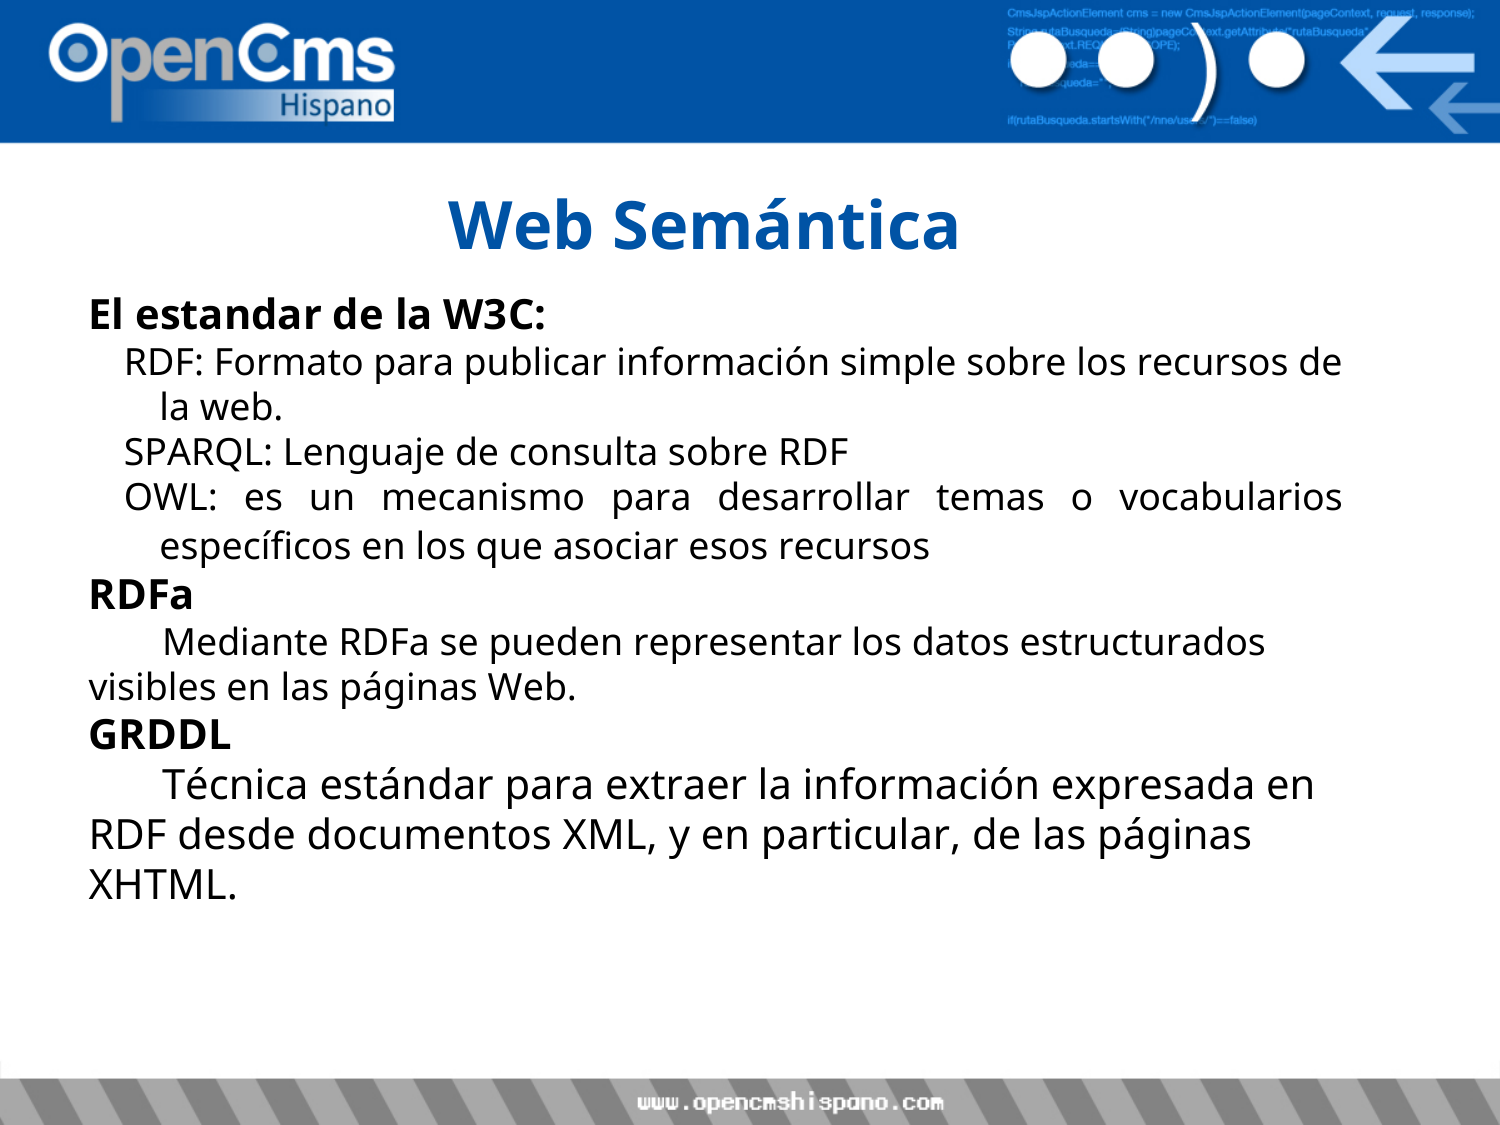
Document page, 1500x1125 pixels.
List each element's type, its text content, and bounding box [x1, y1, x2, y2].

picture [0, 0, 1500, 1125]
text_box Web Semántica [82, 140, 1329, 315]
text_box El estandar de la W3C: RDF: Formato para publicar información simple sobre los recursos de la web. SPARQL: Lenguaje de consulta sobre RDF OWL: es un mecanismo para desarrollar temas o vocabularios específicos en los que asociar esos recursos RDFa Mediante RDFa se pueden representar los datos estructurados visibles en las páginas Web. GRDDL Técnica estándar para extraer la información expresada en RDF desde documentos XML, y en particular, de las páginas XHTML. [88, 287, 1345, 1063]
